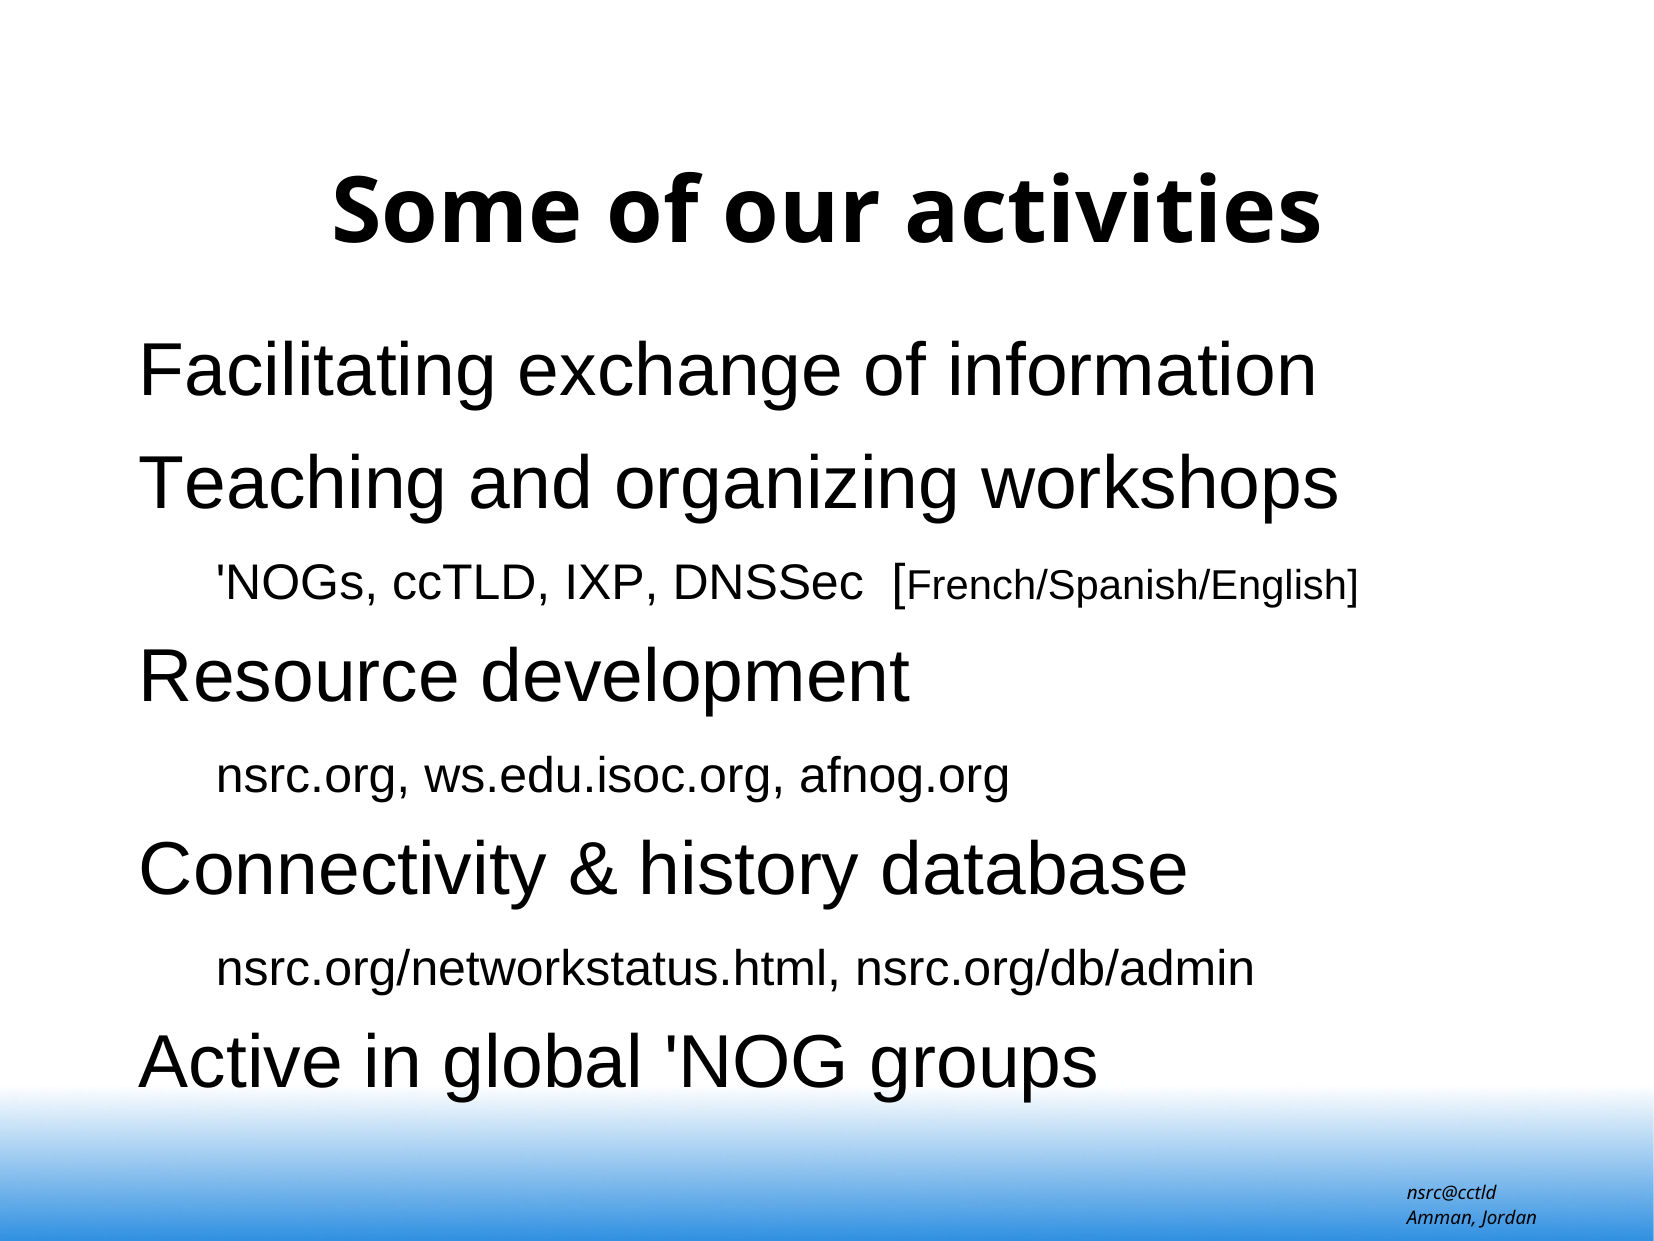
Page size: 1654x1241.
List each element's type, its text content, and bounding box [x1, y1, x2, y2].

title Some of our activities [121, 102, 1534, 311]
picture [0, 1083, 1654, 1241]
list Facilitating exchange of information Teaching and organizing workshops 'NOGs, ccTLD, IXP, DNSSec [French/Spanish/English] Resource development nsrc.org, ws.edu.isoc.org, afnog.org Connectivity & history database nsrc.org/networkstatus.html, nsrc.org/db/admin Active in global 'NOG groups [121, 327, 1534, 1117]
